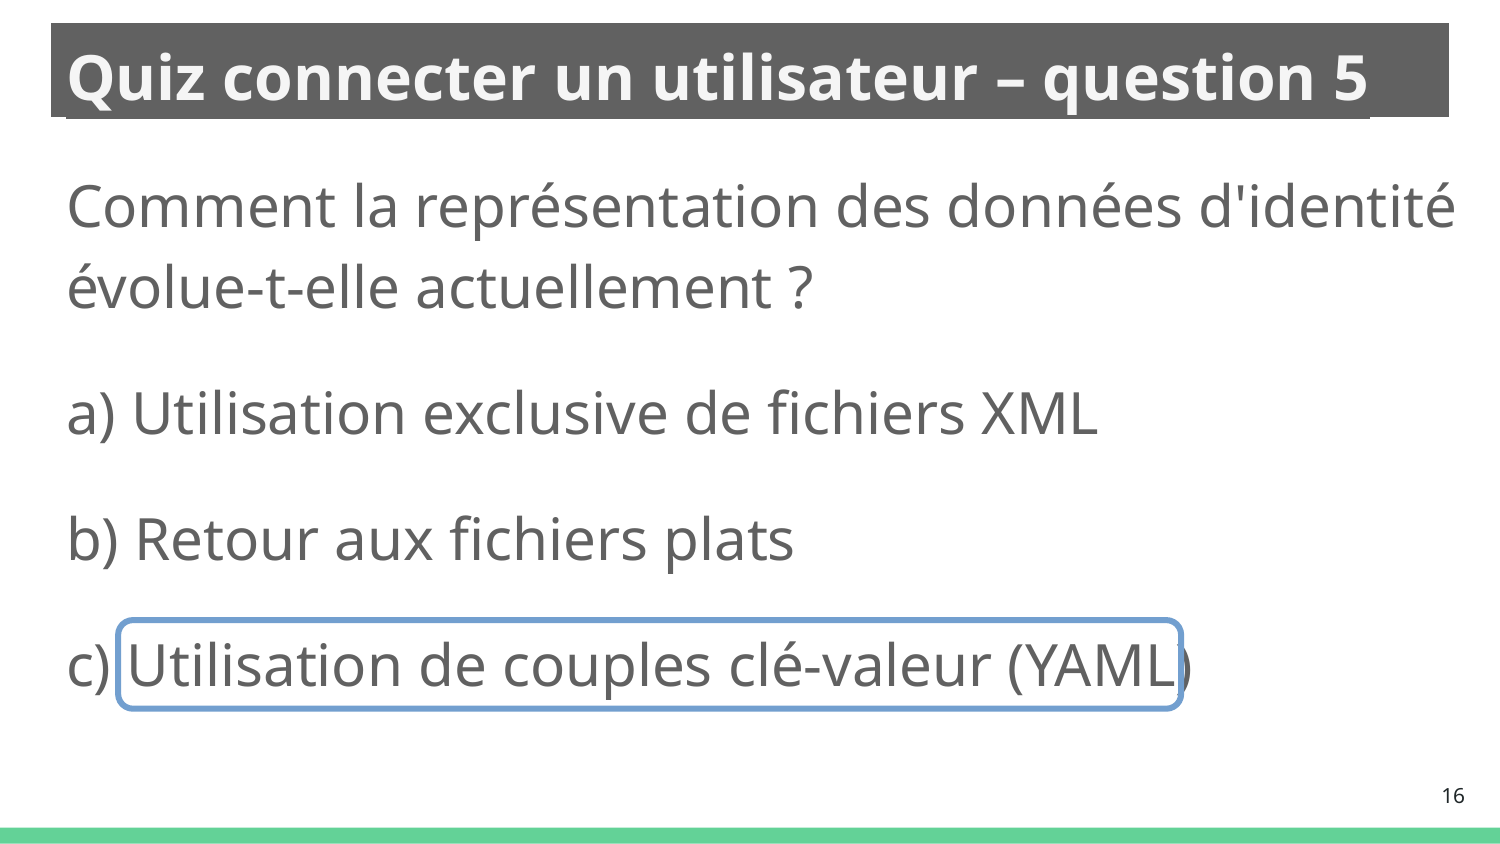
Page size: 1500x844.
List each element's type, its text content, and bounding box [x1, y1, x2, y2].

title Quiz connecter un utilisateur – question 5 [51, 23, 1449, 117]
list Comment la représentation des données d'identité évolue-t-elle actuellement ? a) Utilisation exclusive de fichiers XML b) Retour aux fichiers plats c) Utilisation de couples clé-valeur (YAML) [51, 144, 1477, 714]
slide_number <numéro> [1389, 764, 1480, 830]
